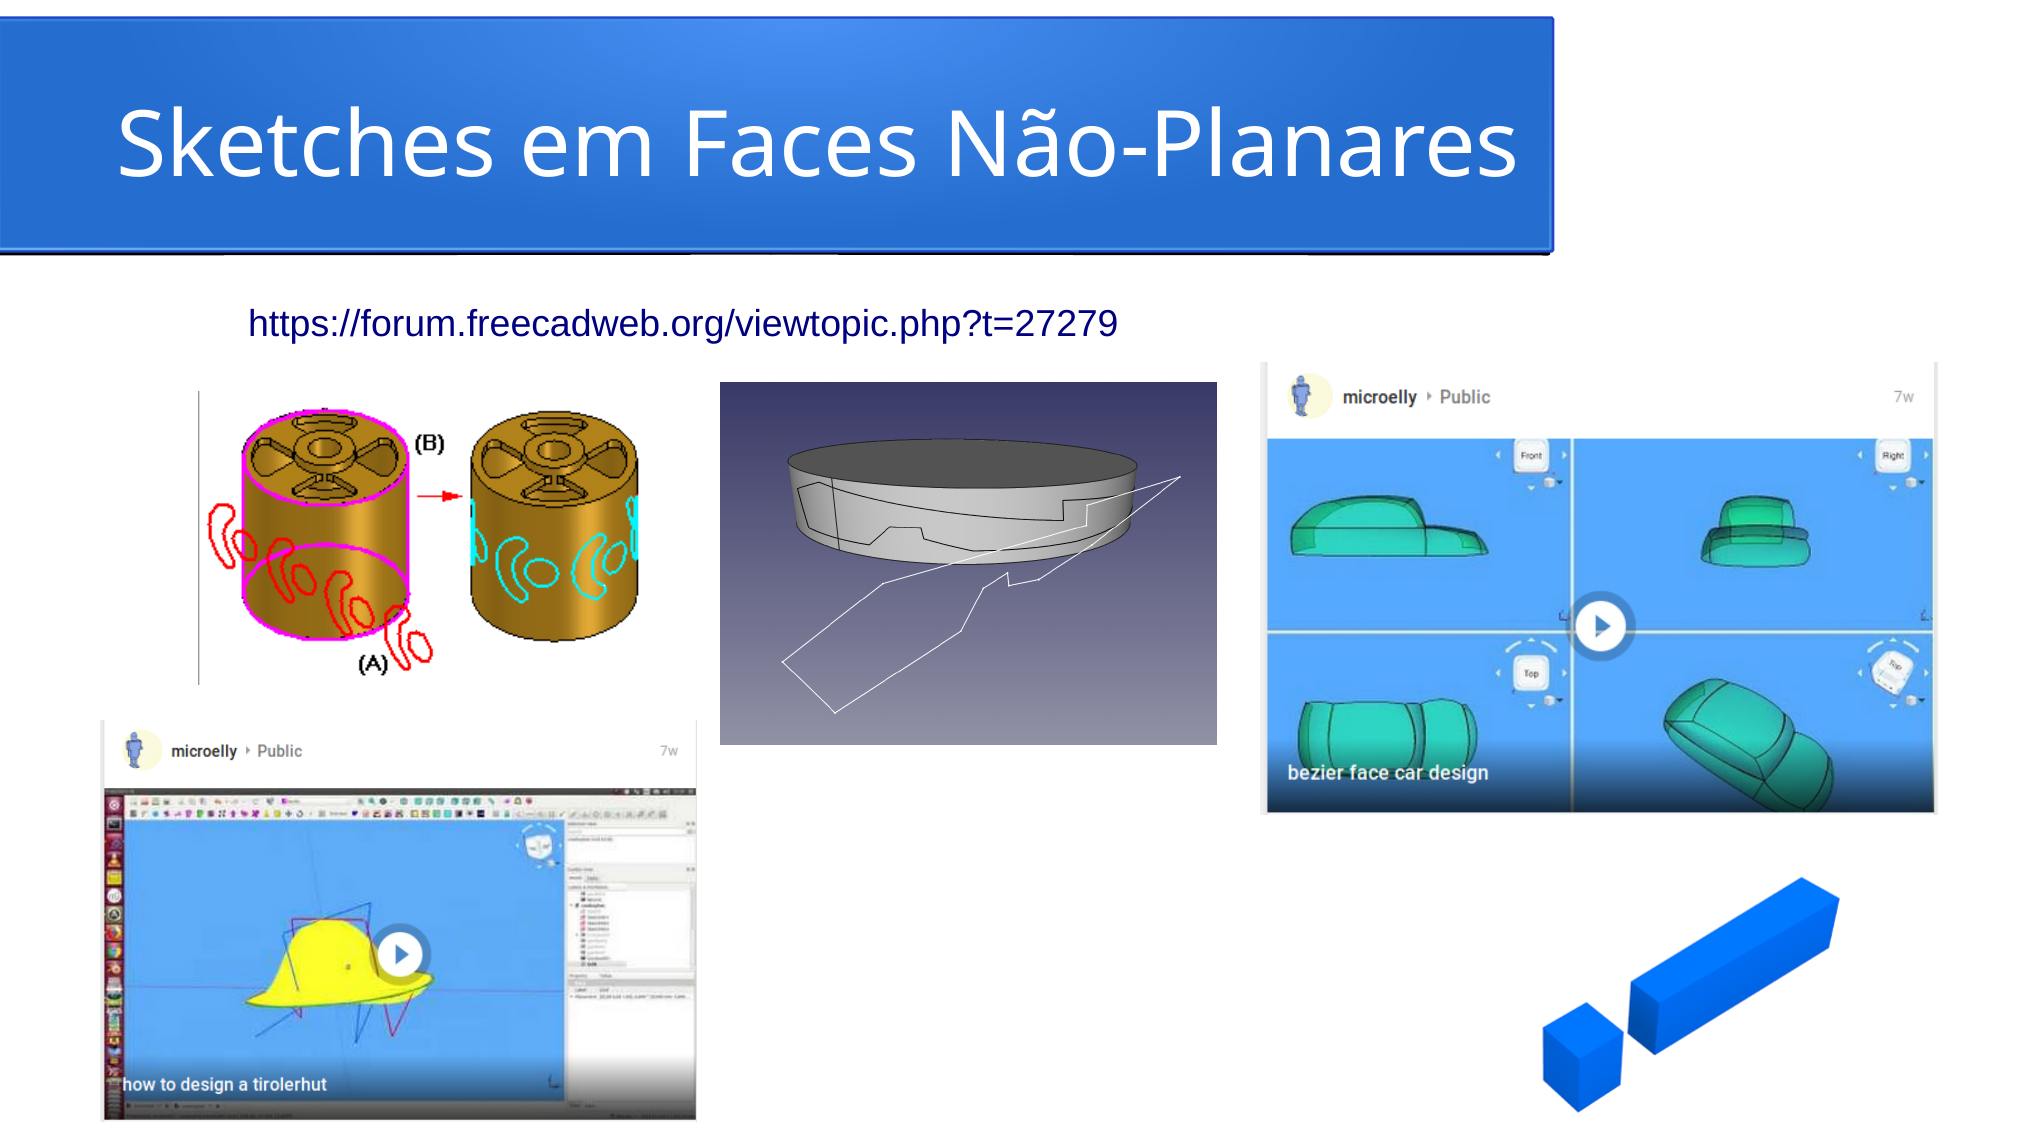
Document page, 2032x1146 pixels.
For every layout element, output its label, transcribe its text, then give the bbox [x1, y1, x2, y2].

title Sketches em Faces Não-Planares [101, 7, 1536, 275]
picture [198, 391, 662, 686]
picture [720, 362, 2032, 1143]
text_box https://forum.freecadweb.org/viewtopic.php?t=27279 [233, 295, 1134, 353]
picture [100, 720, 697, 1123]
